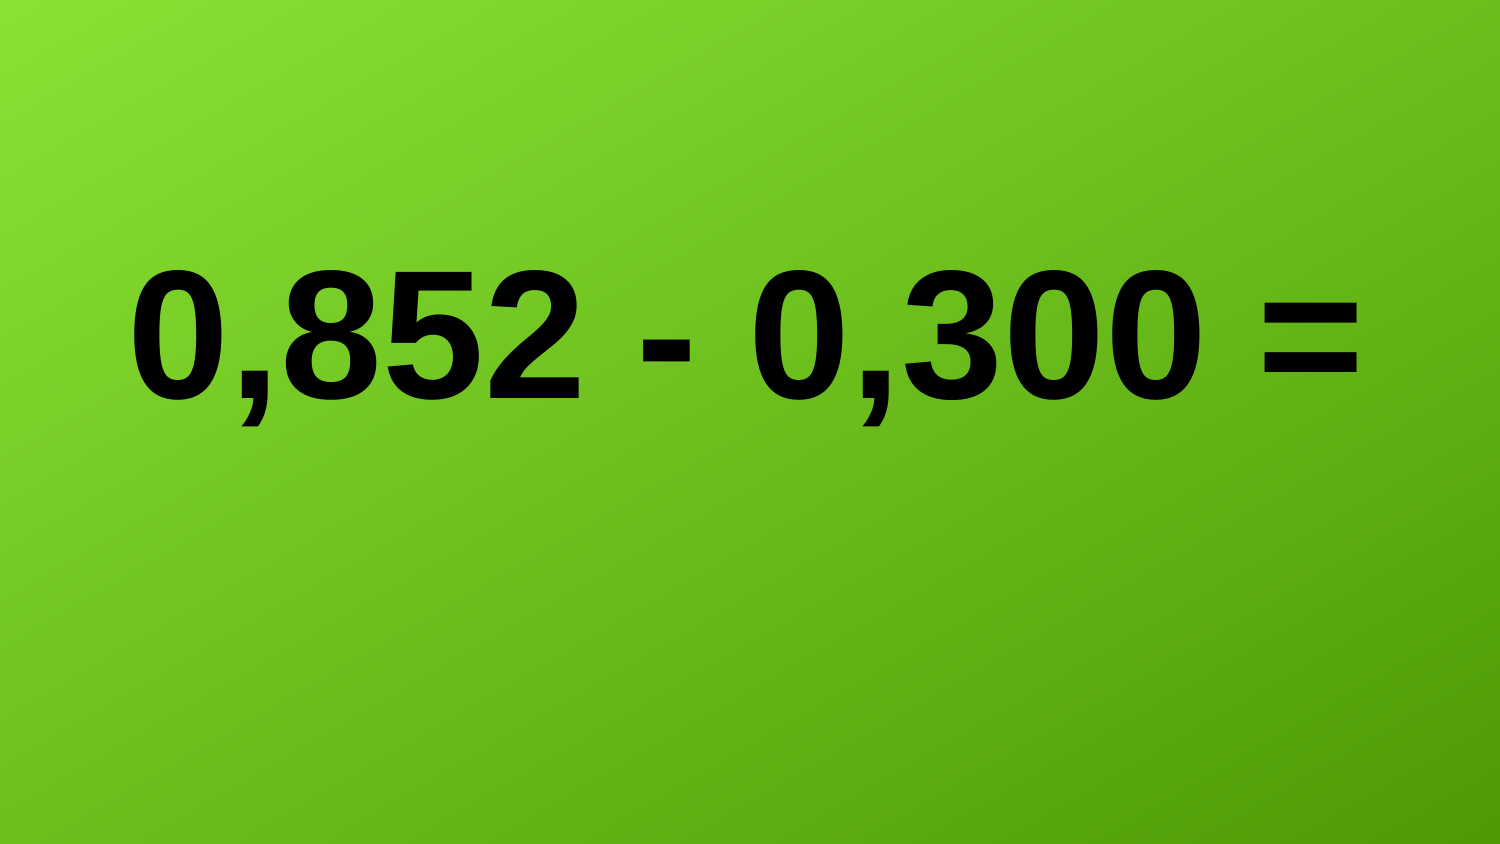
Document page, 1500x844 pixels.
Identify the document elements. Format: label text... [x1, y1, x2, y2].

title 0,852 - 0,300 = [112, 259, 1388, 451]
